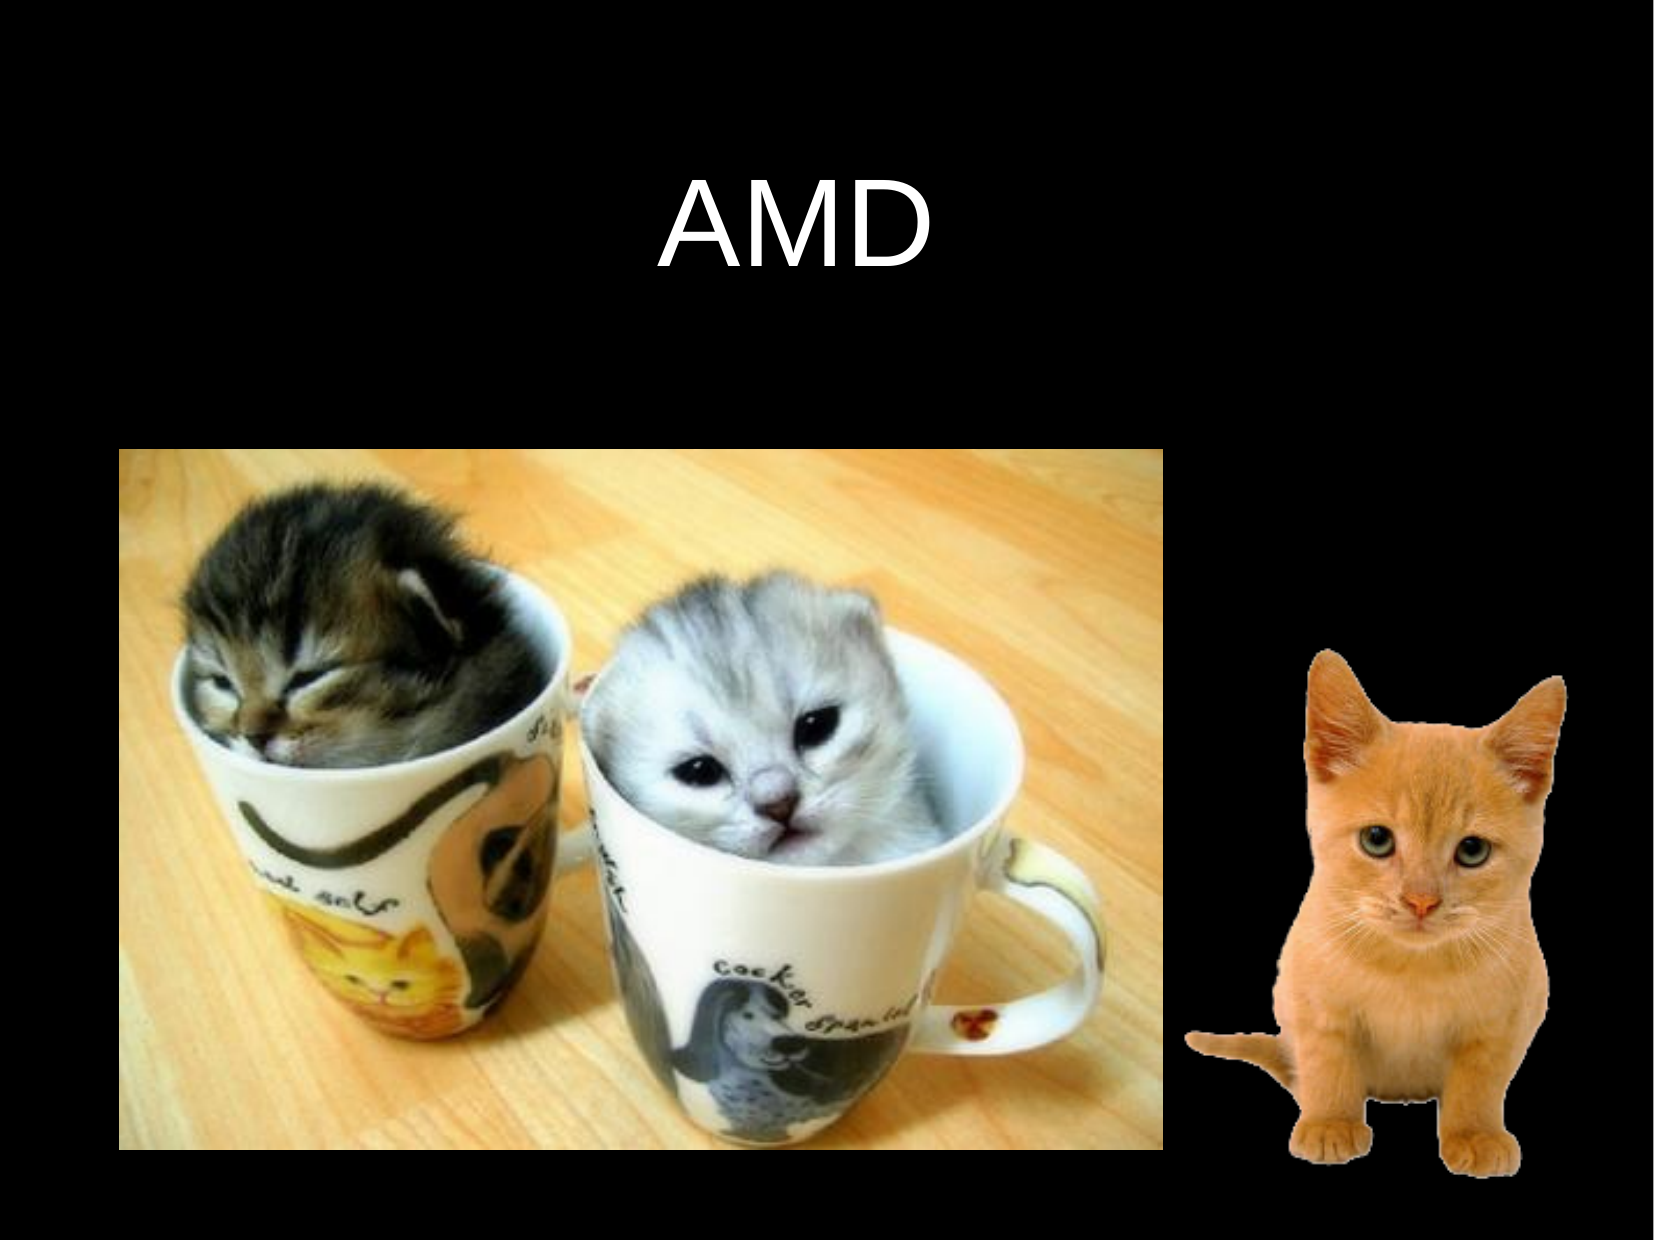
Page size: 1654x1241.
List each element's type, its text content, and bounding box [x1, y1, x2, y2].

text_box AMD [243, 145, 1351, 301]
picture [119, 449, 1654, 1225]
